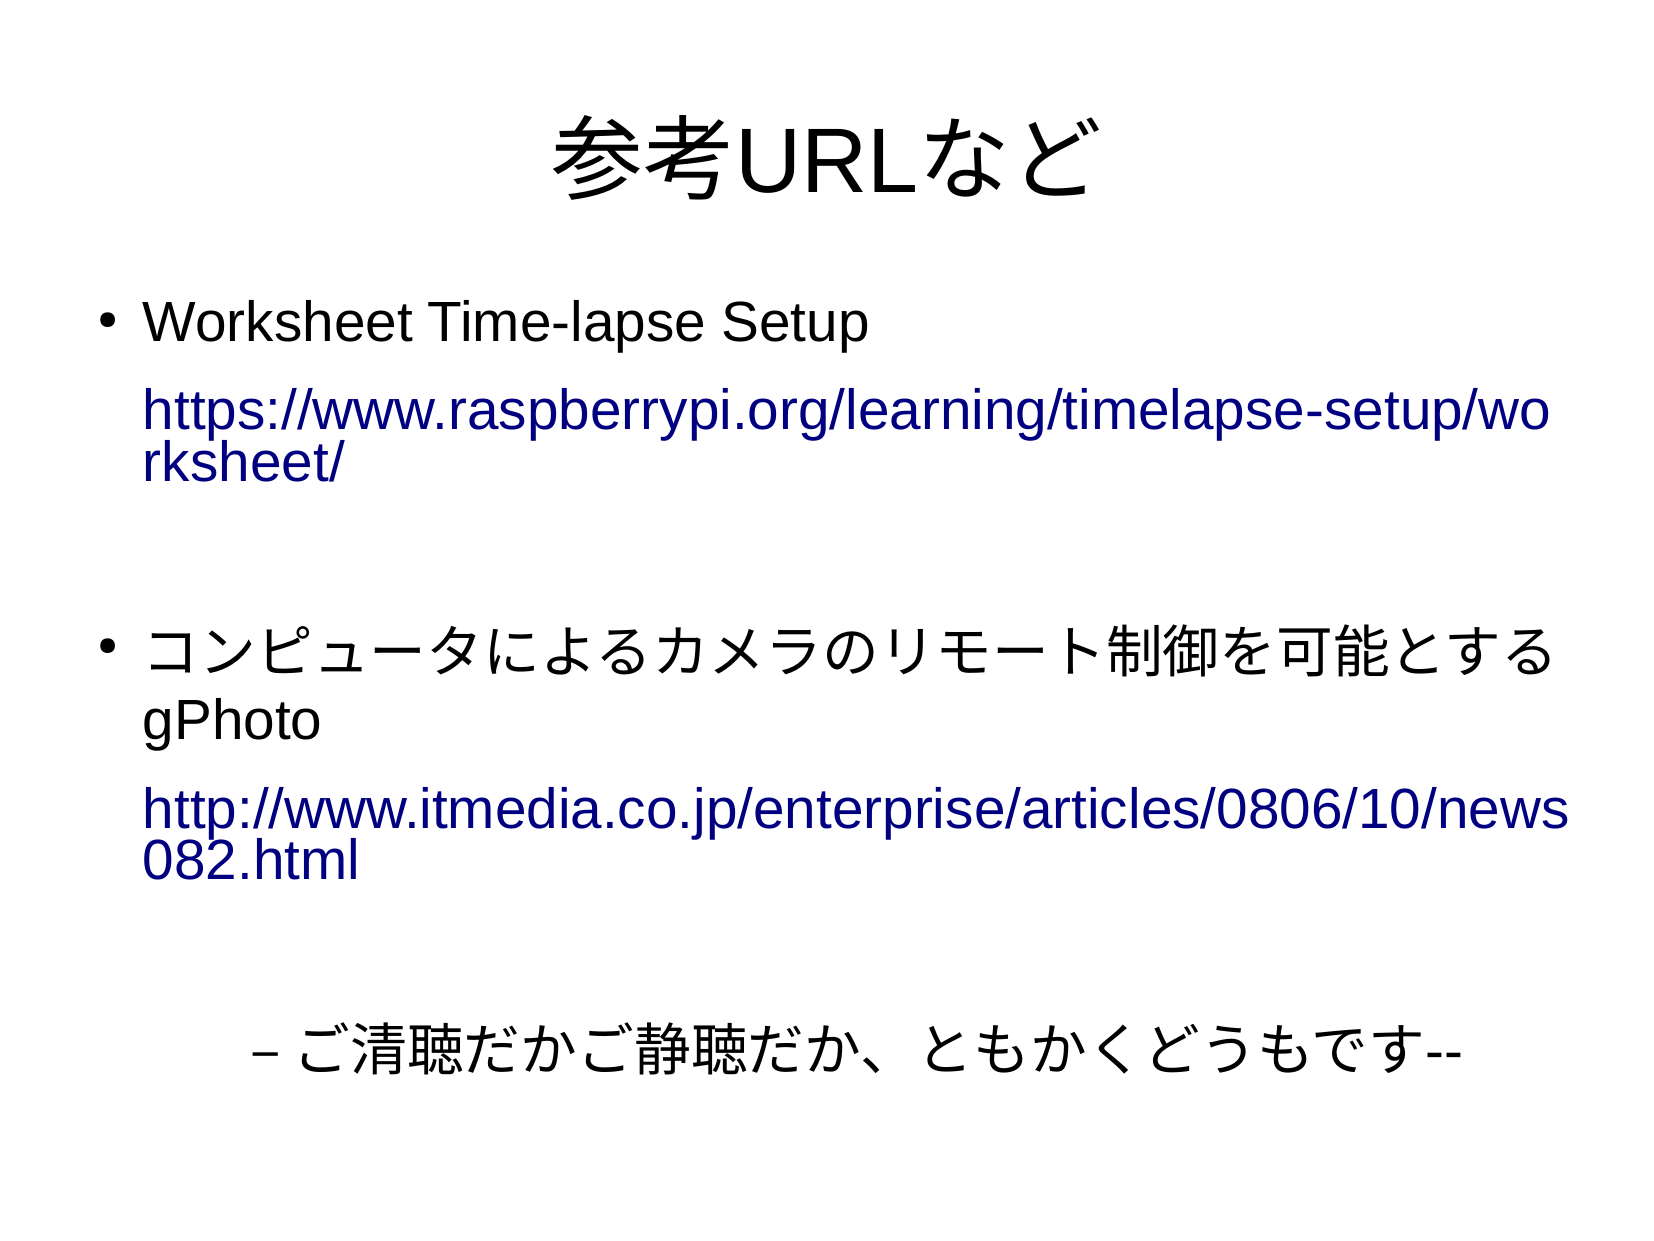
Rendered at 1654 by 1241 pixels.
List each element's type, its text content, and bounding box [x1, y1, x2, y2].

title 参考URLなど [82, 49, 1571, 257]
list Worksheet Time-lapse Setup https://www.raspberrypi.org/learning/timelapse-setup/worksheet/ コンピュータによるカメラのリモート制御を可能とするgPhoto http://www.itmedia.co.jp/enterprise/articles/0806/10/news082.html – ご清聴だかご静聴だか、ともかくどうもです-- [82, 290, 1571, 1010]
